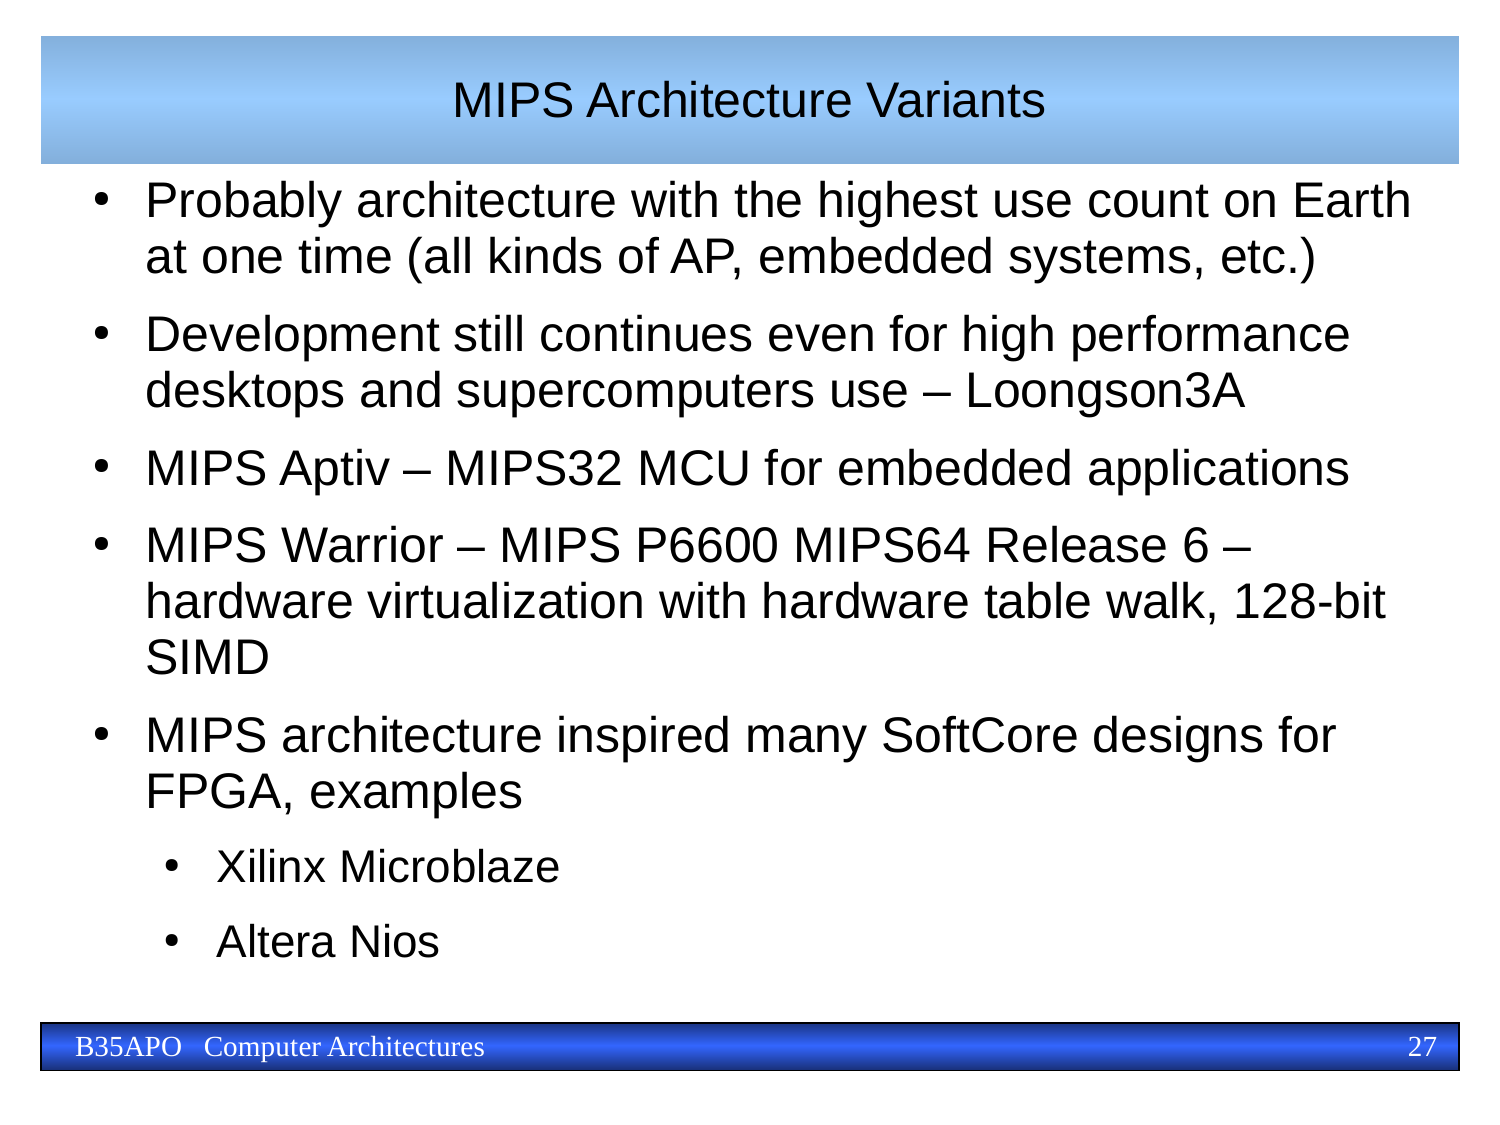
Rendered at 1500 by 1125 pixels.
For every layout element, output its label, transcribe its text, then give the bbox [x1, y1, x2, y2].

title MIPS Architecture Variants [41, 36, 1459, 164]
list Probably architecture with the highest use count on Earth at one time (all kinds of AP, embedded systems, etc.) Development still continues even for high performance desktops and supercomputers use – Loongson3A MIPS Aptiv – MIPS32 MCU for embedded applications MIPS Warrior – MIPS P6600 MIPS64 Release 6 – hardware virtualization with hardware table walk, 128-bit SIMD MIPS architecture inspired many SoftCore designs for FPGA, examples Xilinx Microblaze Altera Nios [75, 172, 1426, 1000]
